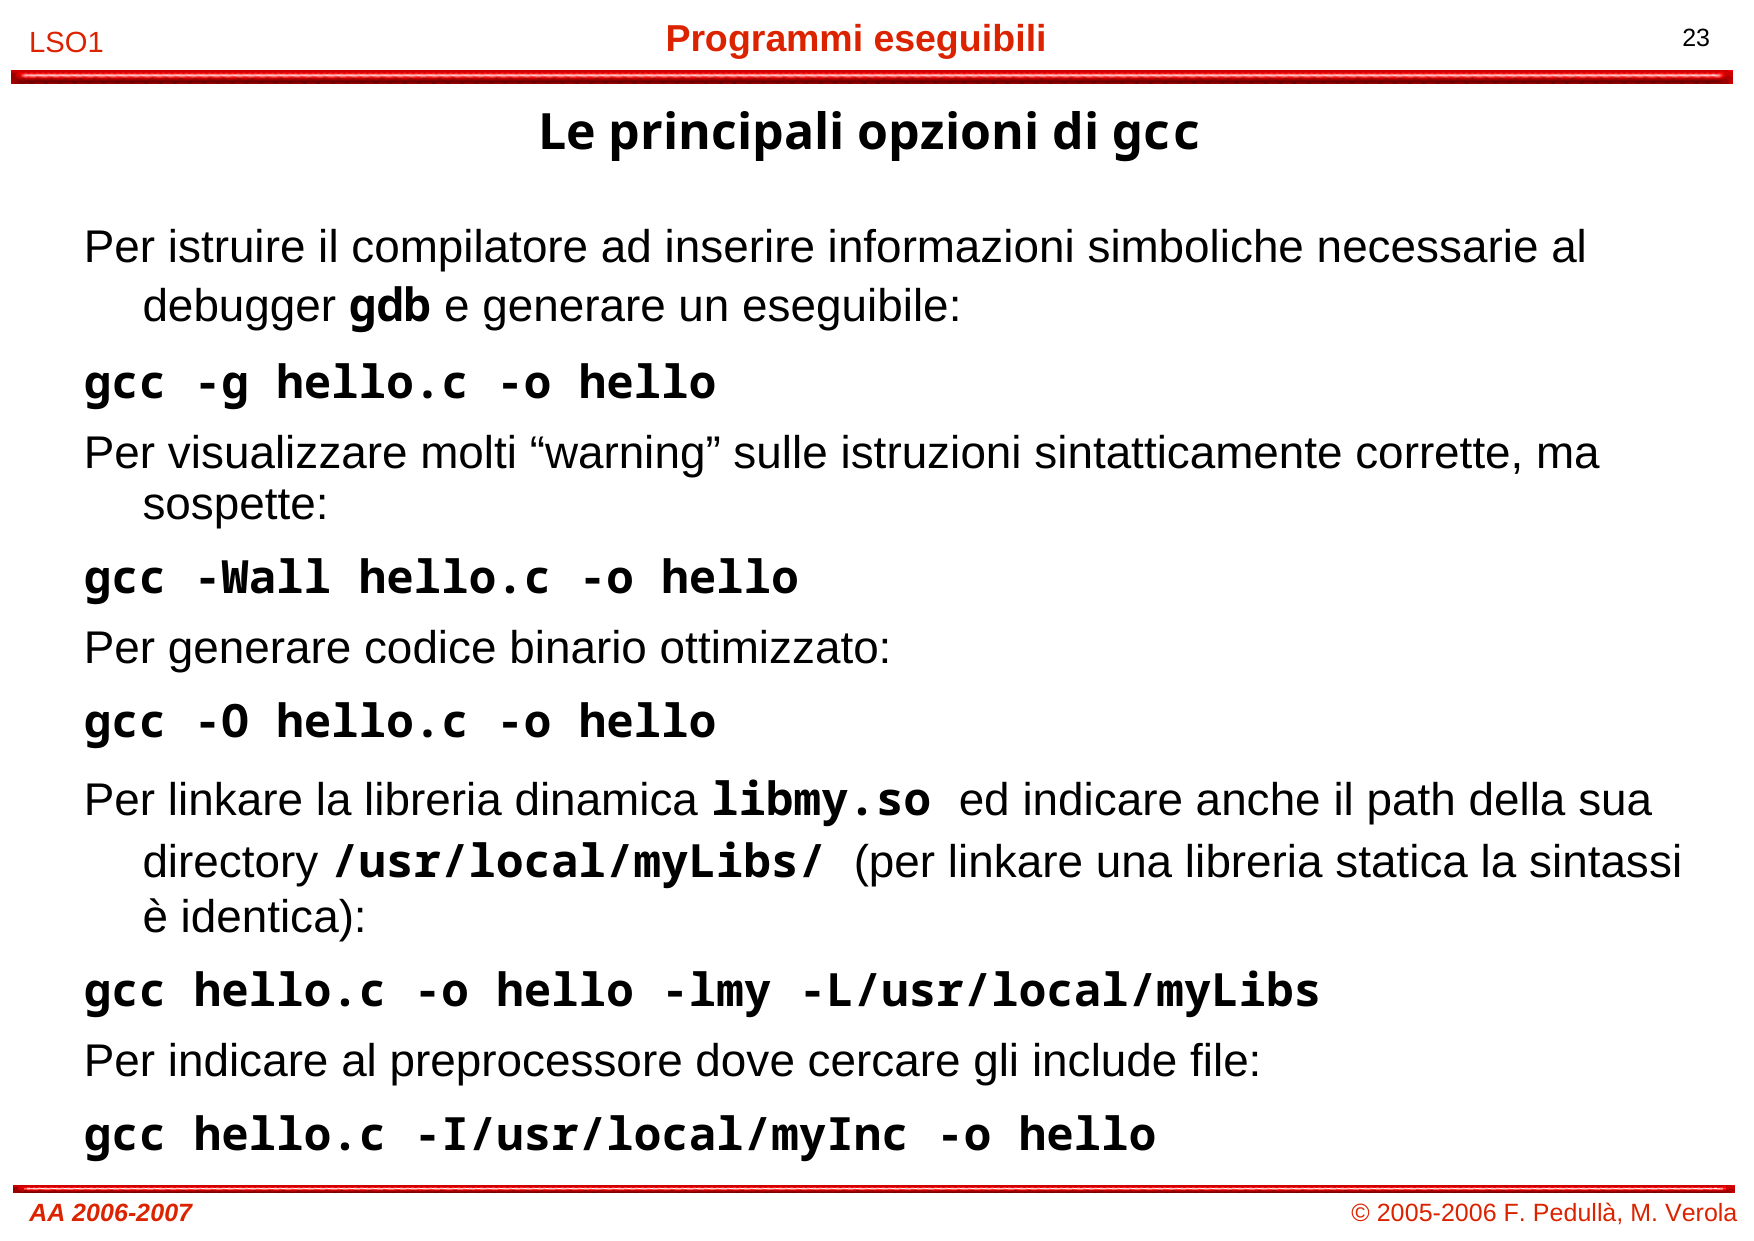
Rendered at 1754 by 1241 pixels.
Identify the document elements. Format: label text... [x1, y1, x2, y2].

picture [11, 70, 1733, 84]
list Per istruire il compilatore ad inserire informazioni simboliche necessarie al debugger gdb e generare un eseguibile: gcc -g hello.c -o hello Per visualizzare molti “warning” sulle istruzioni sintatticamente corrette, ma sospette: gcc -Wall hello.c -o hello Per generare codice binario ottimizzato: gcc -O hello.c -o hello Per linkare la libreria dinamica libmy.so ed indicare anche il path della sua directory /usr/local/myLibs/ (per linkare una libreria statica la sintassi è identica): gcc hello.c -o hello -lmy -L/usr/local/myLibs Per indicare al preprocessore dove cercare gli include file: gcc hello.c -I/usr/local/myInc -o hello [64, 212, 1702, 1220]
picture [1702, 1185, 1735, 1193]
title Le principali opzioni di gcc [389, 84, 1364, 180]
picture [13, 1185, 64, 1193]
